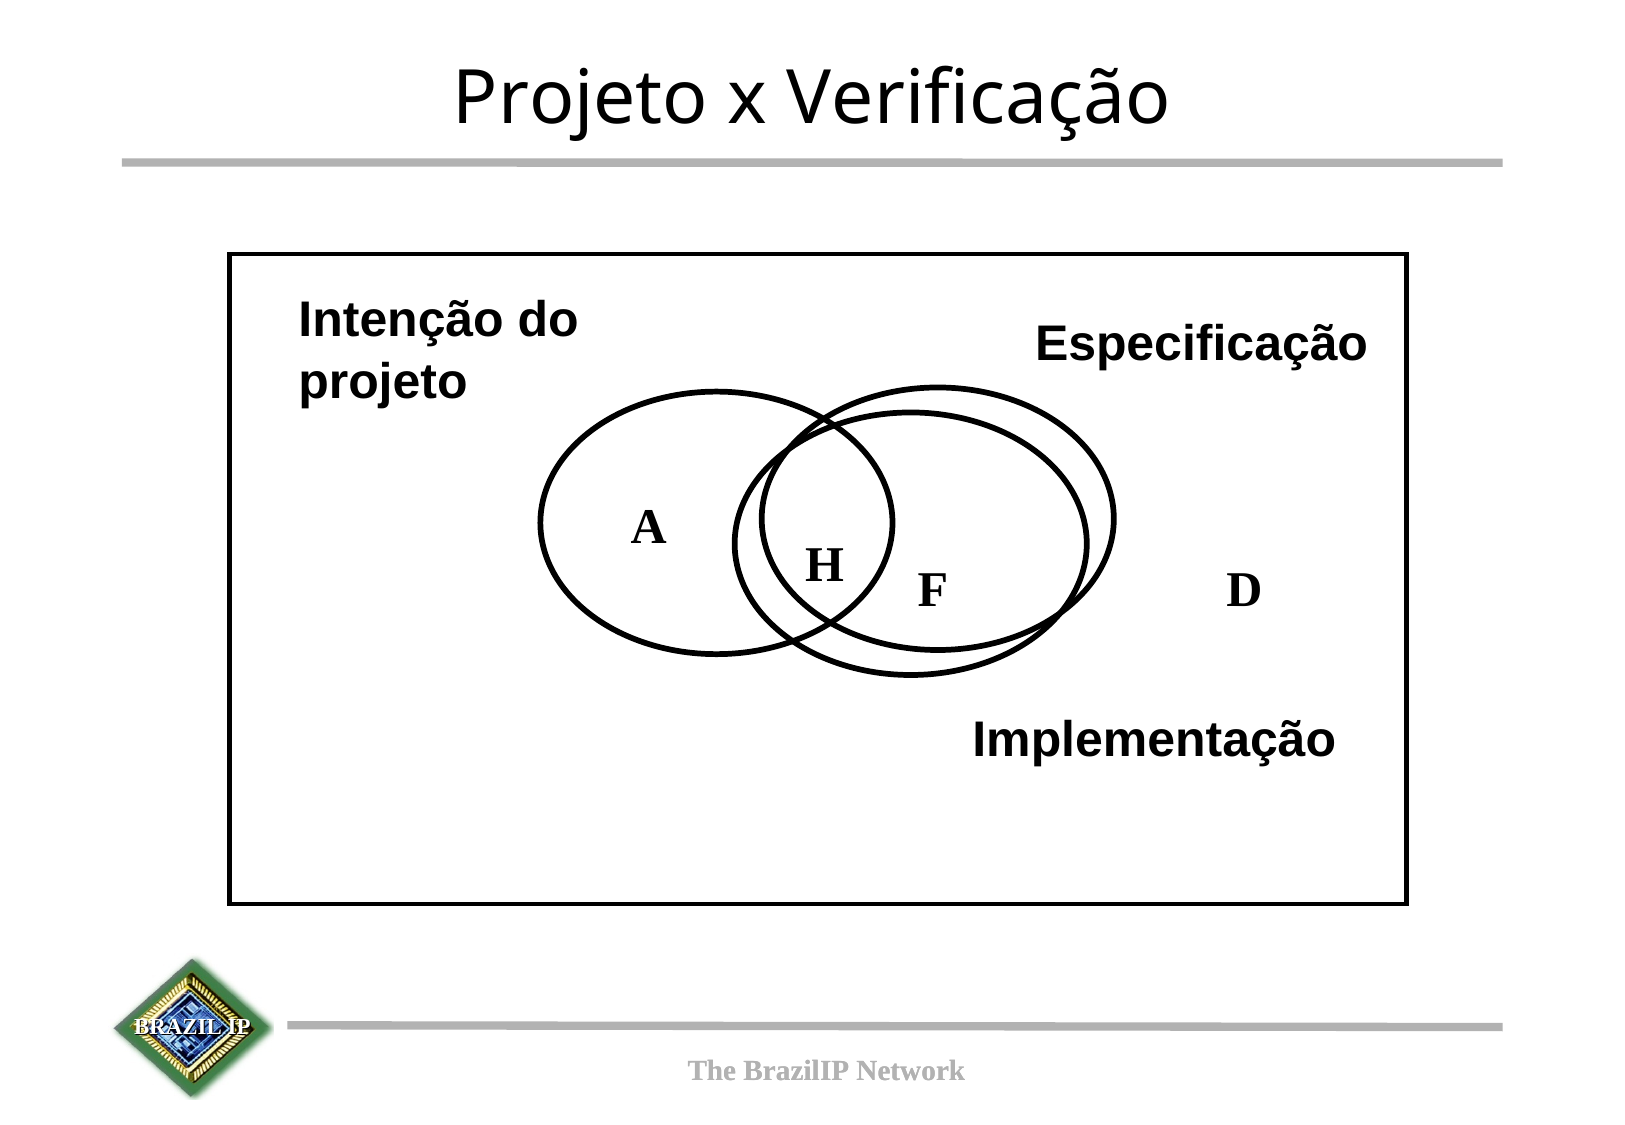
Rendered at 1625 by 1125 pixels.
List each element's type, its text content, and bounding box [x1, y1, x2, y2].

text_box Intenção do projeto [283, 304, 608, 413]
text_box Especificação [1020, 308, 1384, 380]
text_box A [615, 491, 682, 563]
text_box D [1211, 554, 1278, 626]
title Projeto x Verificação [121, 41, 1503, 147]
text_box F [903, 554, 964, 626]
text_box [229, 254, 1407, 905]
picture [108, 953, 274, 1100]
text_box Implementação [957, 704, 1352, 776]
text_box H [790, 529, 860, 601]
